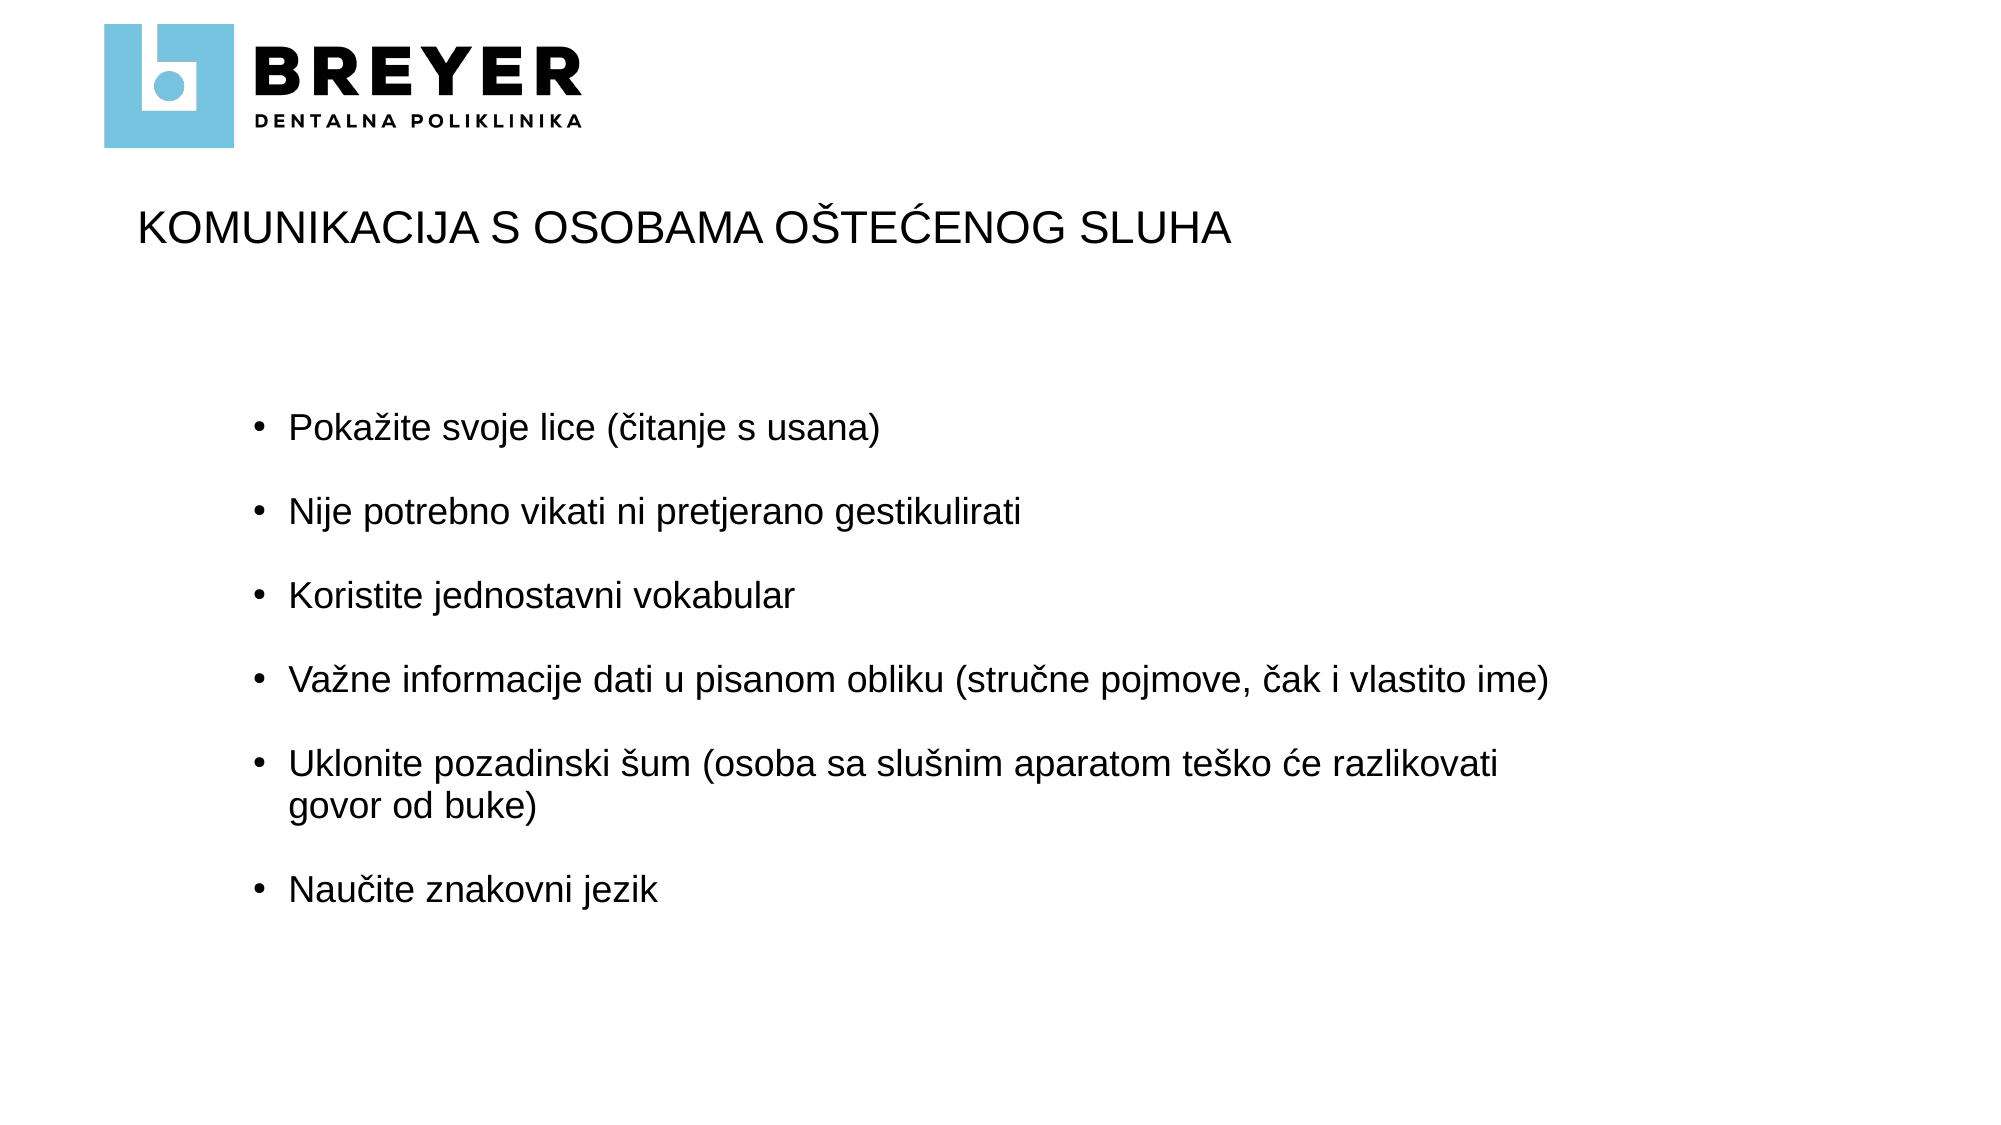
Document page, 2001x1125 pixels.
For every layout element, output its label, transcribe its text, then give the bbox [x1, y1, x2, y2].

picture [104, 24, 582, 148]
text_box Pokažite svoje lice (čitanje s usana) Nije potrebno vikati ni pretjerano gestikulirati Koristite jednostavni vokabular Važne informacije dati u pisanom obliku (stručne pojmove, čak i vlastito ime) Uklonite pozadinski šum (osoba sa slušnim aparatom teško će razlikovati govor od buke) Naučite znakovni jezik [238, 399, 1601, 957]
title KOMUNIKACIJA S OSOBAMA OŠTEĆENOG SLUHA [137, 177, 1863, 278]
